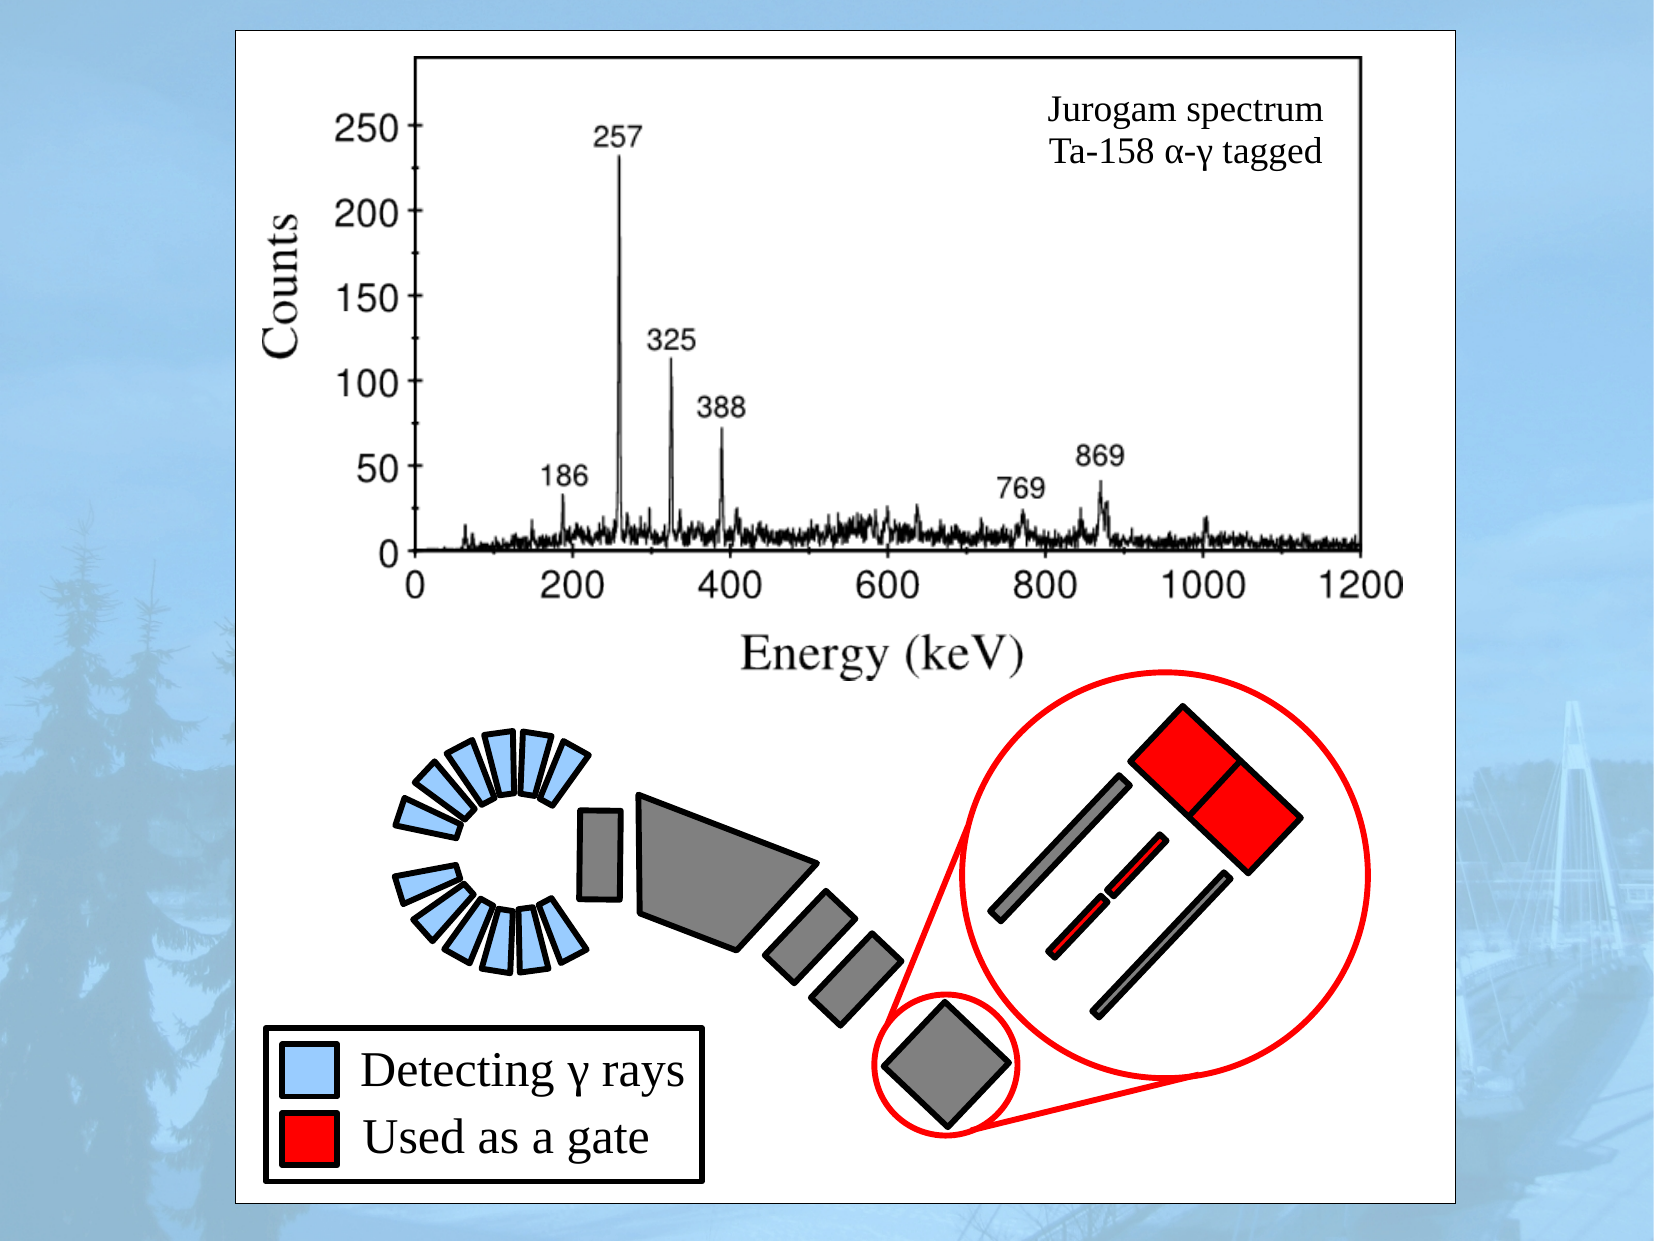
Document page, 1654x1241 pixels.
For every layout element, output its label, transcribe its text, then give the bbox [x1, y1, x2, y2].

text_box Detecting γ rays [345, 1034, 699, 1105]
text_box Jurogam spectrum Ta-158 α-γ tagged [1032, 81, 1340, 179]
text_box Used as a gate [347, 1102, 666, 1173]
text_box [235, 30, 1456, 1204]
picture [0, 0, 1654, 1241]
